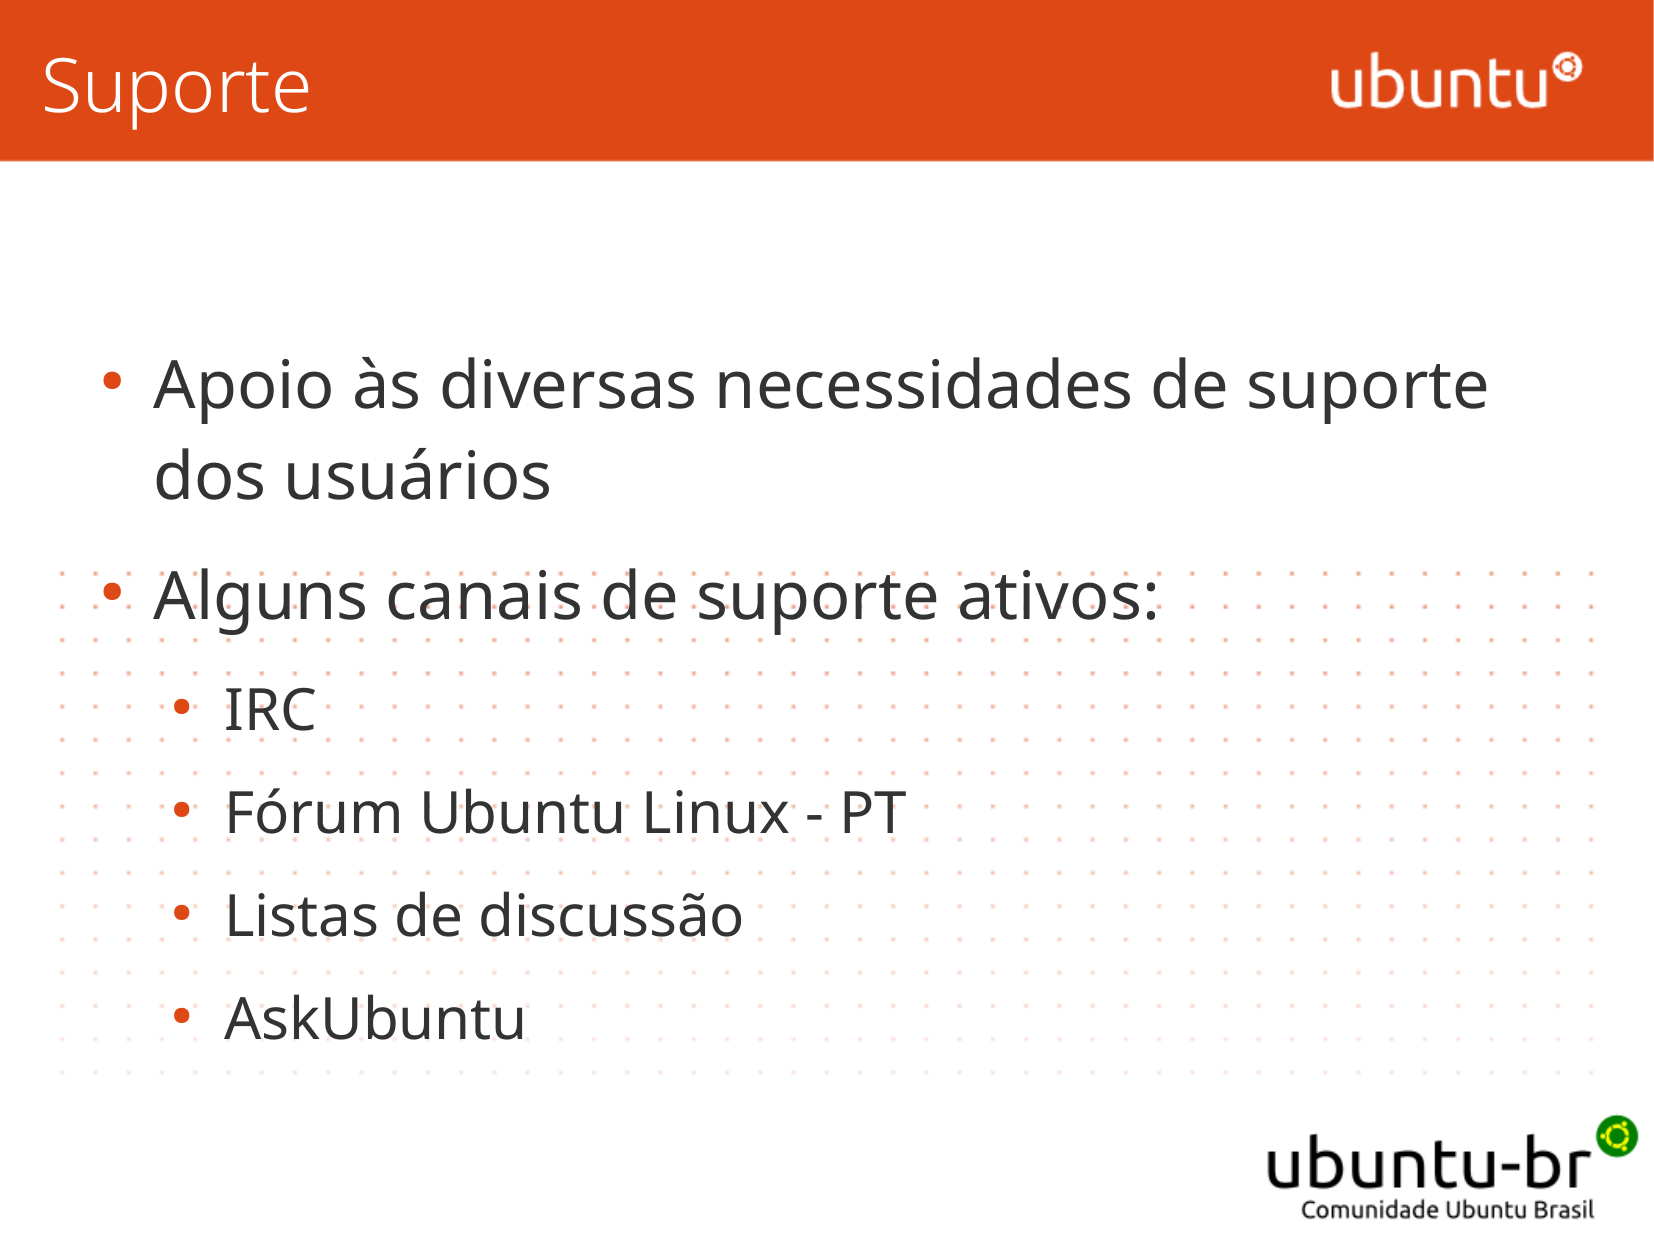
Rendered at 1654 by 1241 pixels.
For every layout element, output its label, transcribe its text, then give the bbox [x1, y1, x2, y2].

list Apoio às diversas necessidades de suporte dos usuários Alguns canais de suporte ativos: IRC Fórum Ubuntu Linux - PT Listas de discussão AskUbuntu [82, 337, 1538, 1058]
title Suporte [41, 31, 1300, 136]
picture [0, 0, 1654, 1241]
